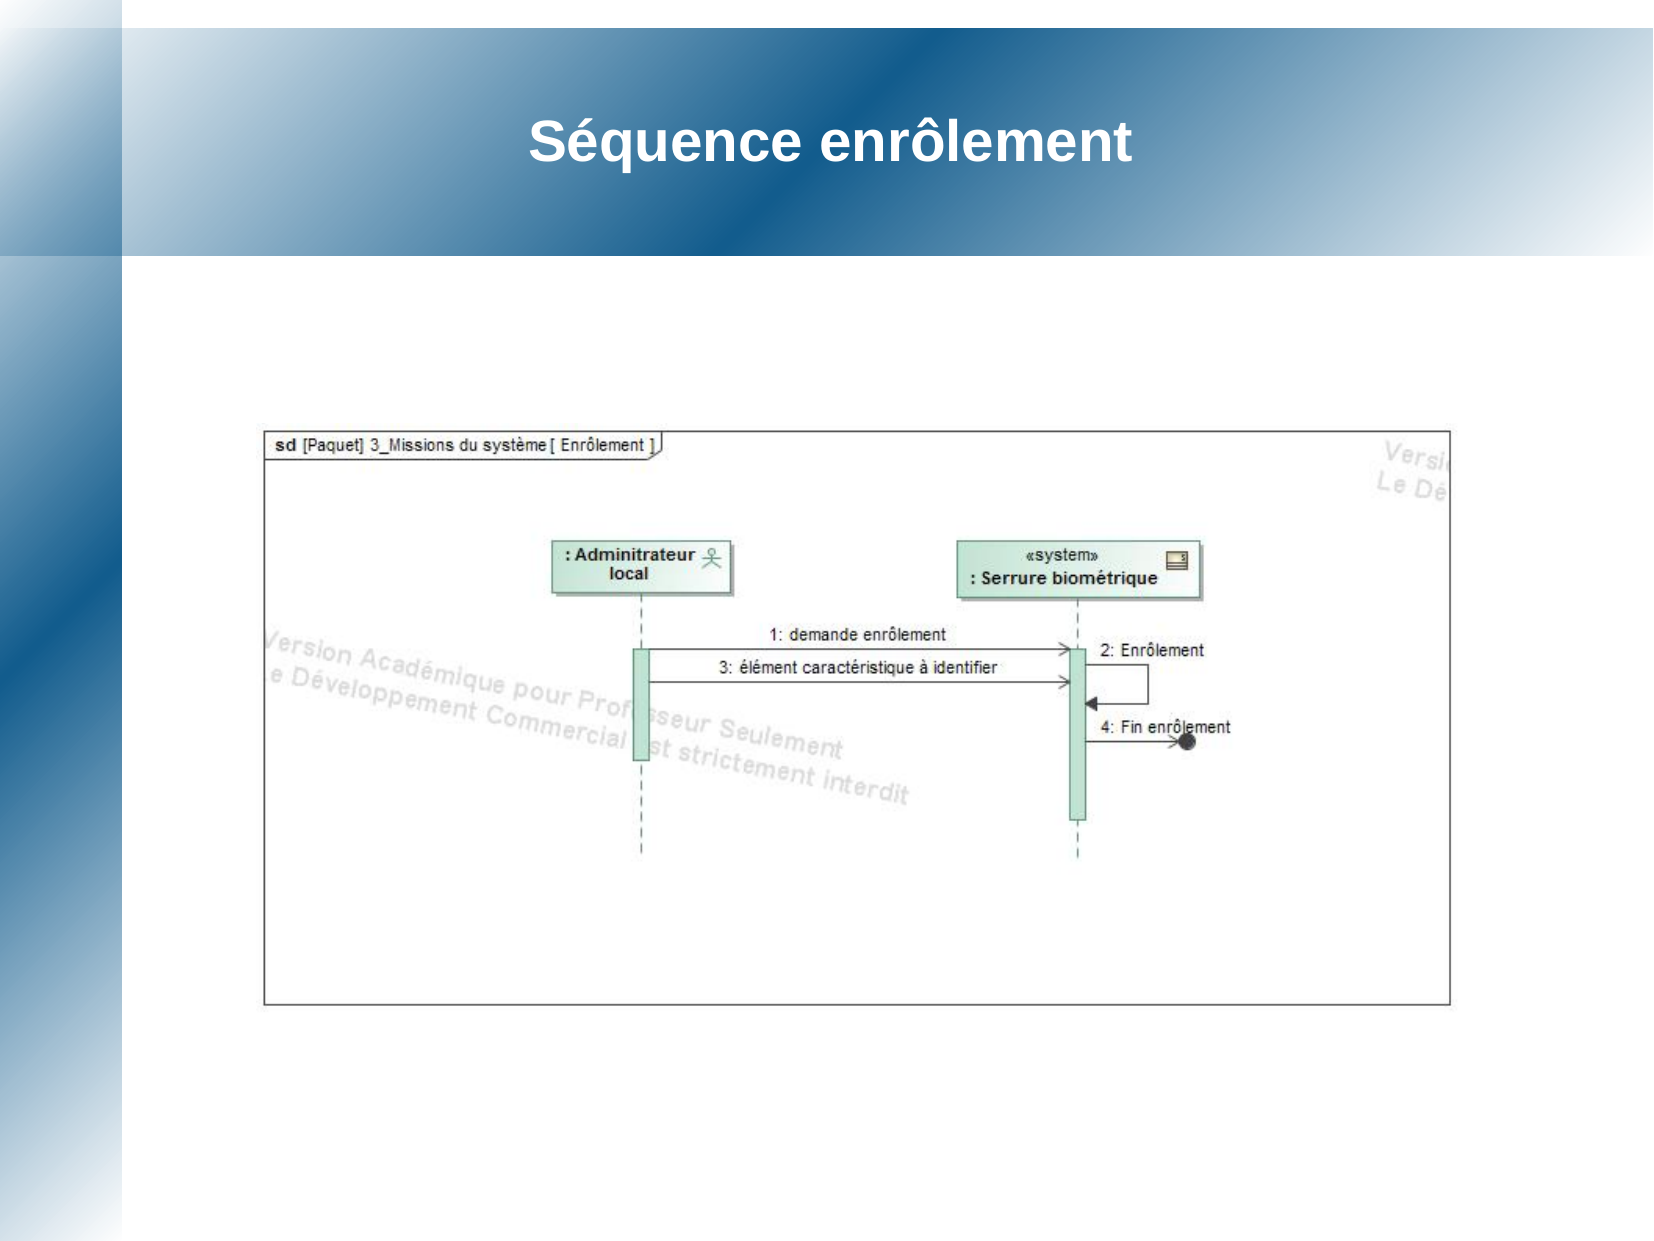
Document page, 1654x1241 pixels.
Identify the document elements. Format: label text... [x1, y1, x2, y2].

title Séquence enrôlement [125, 45, 1537, 238]
subtitle [127, 323, 1603, 1167]
